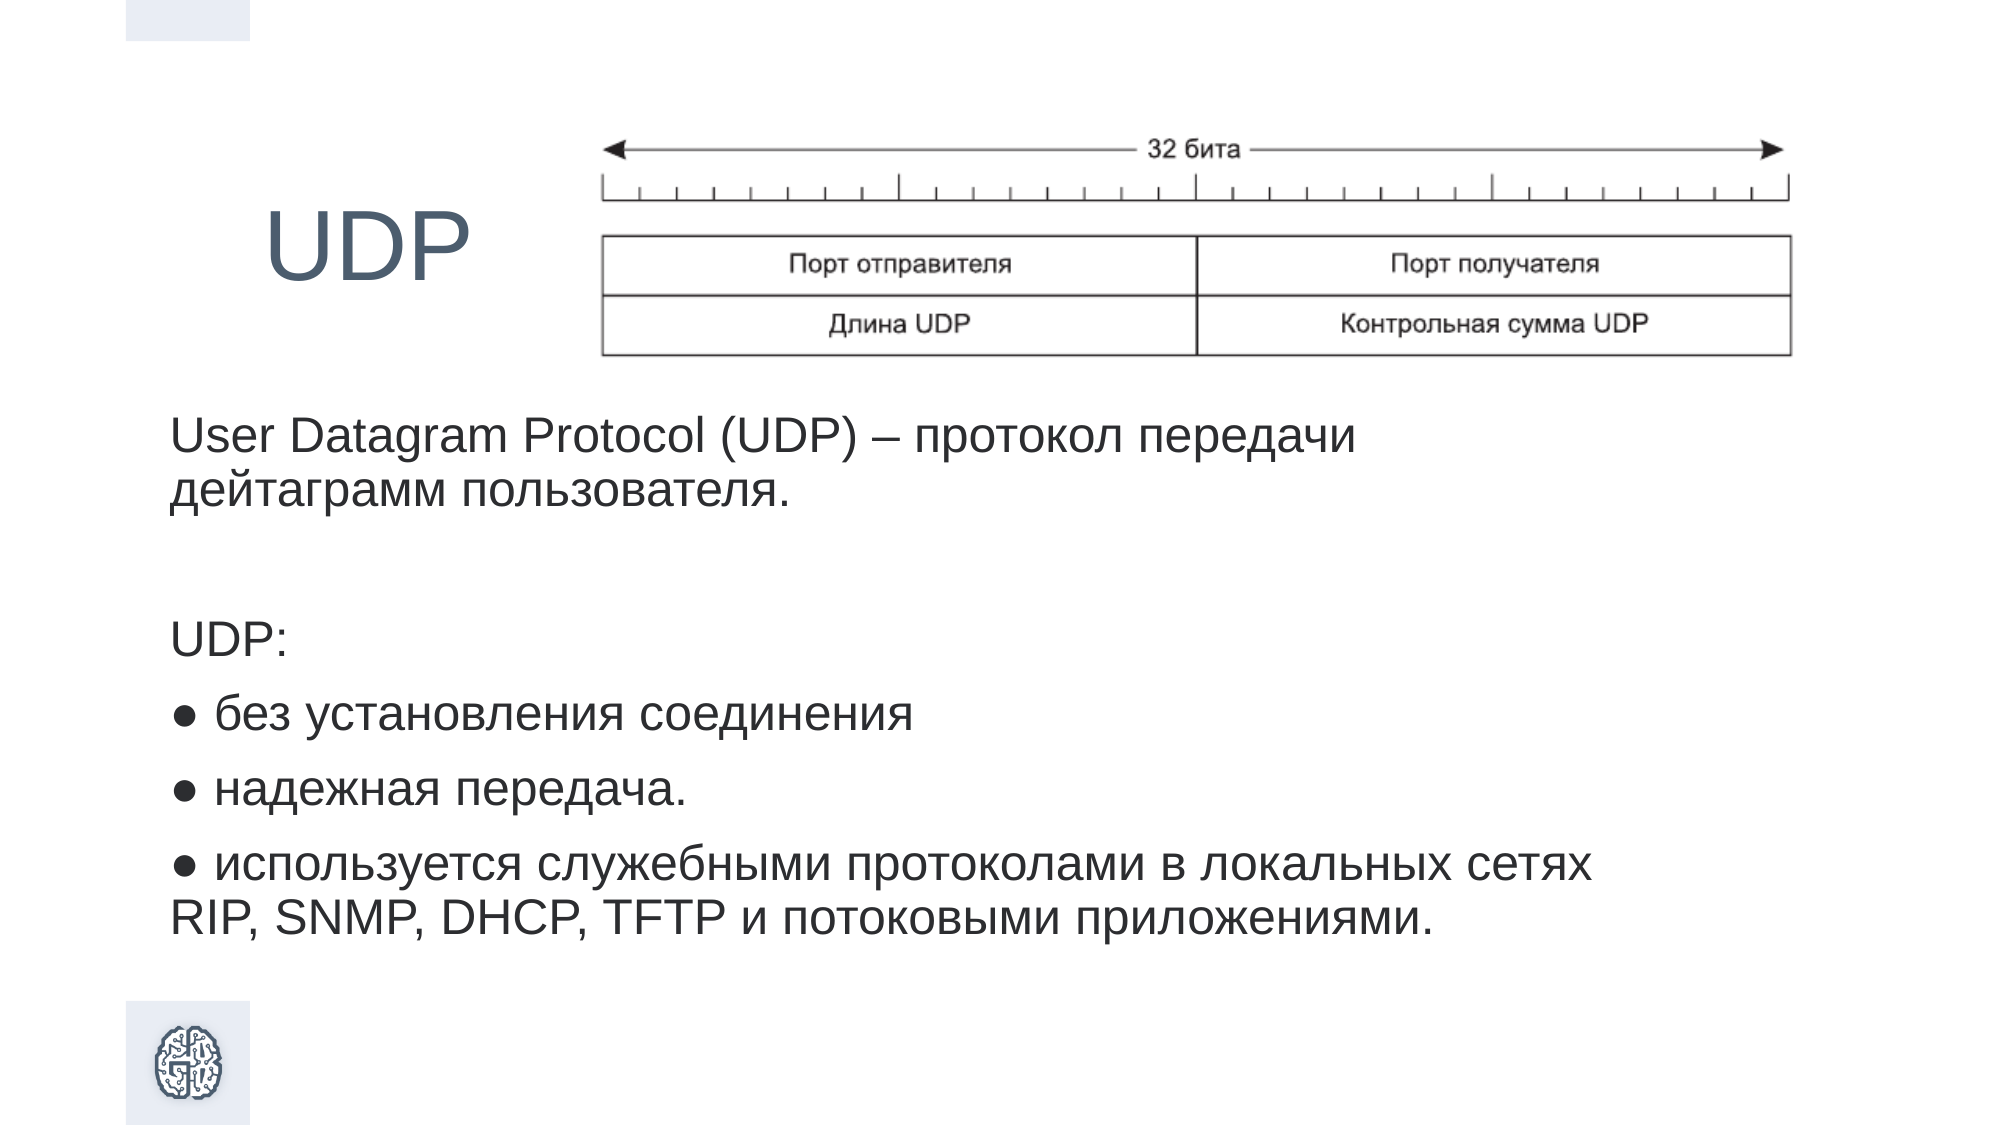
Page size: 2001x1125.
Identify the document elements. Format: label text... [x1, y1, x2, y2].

picture [144, 1016, 232, 1110]
picture [562, 131, 1840, 372]
list User Datagram Protocol (UDP) – протокол передачи дейтаграмм пользователя. UDP: ● без установления соединения ● надежная передача. ● используется служебными протоколами в локальных сетях RIP, SNMP, DHCP, TFTP и потоковыми приложениями. [154, 422, 1659, 932]
title UDP [248, 124, 1752, 372]
